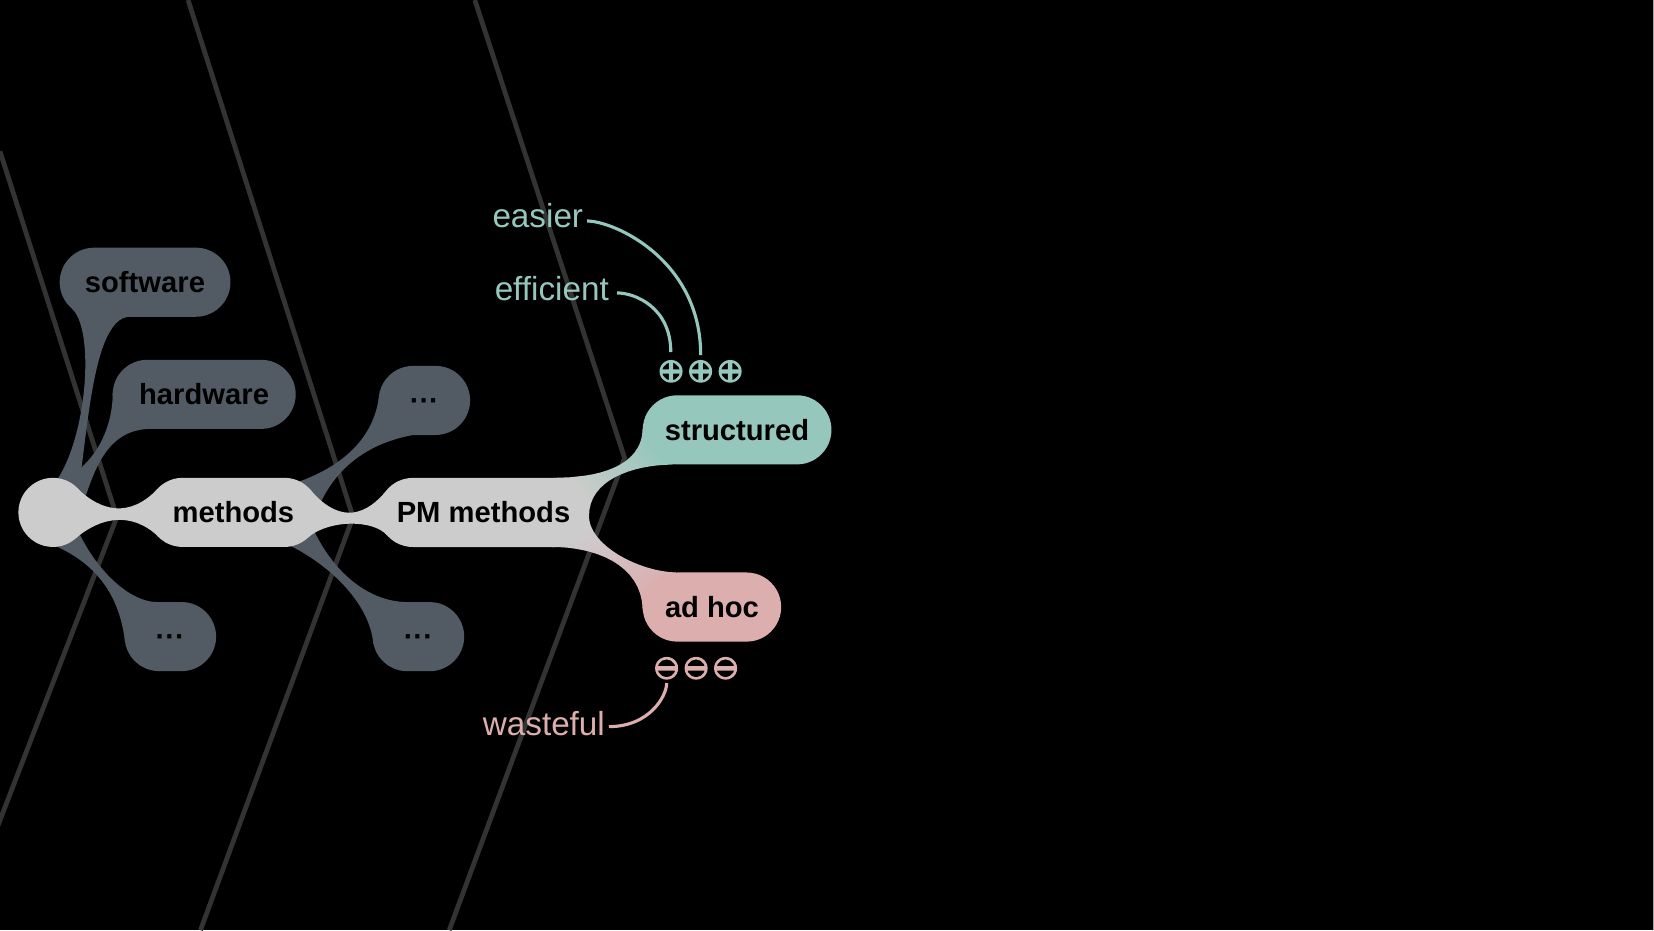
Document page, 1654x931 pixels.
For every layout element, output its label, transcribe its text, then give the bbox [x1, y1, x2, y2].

text_box wasteful [468, 697, 620, 750]
text_box ad hoc [642, 572, 782, 642]
text_box ··· [372, 602, 465, 672]
text_box [689, 359, 713, 383]
text_box hardware [112, 359, 296, 429]
text_box [659, 359, 683, 383]
text_box software [59, 247, 231, 317]
text_box [557, 435, 672, 512]
text_box PM methods [385, 477, 590, 548]
text_box [684, 656, 708, 680]
text_box [18, 311, 158, 635]
text_box [718, 359, 742, 383]
text_box [655, 656, 679, 680]
text_box [292, 402, 413, 635]
text_box easier [477, 190, 598, 243]
text_box [714, 656, 738, 680]
text_box efficient [480, 263, 624, 316]
text_box structured [642, 395, 832, 465]
text_box ··· [378, 365, 471, 436]
text_box [555, 513, 671, 602]
text_box methods [148, 477, 309, 547]
text_box ··· [124, 602, 217, 672]
